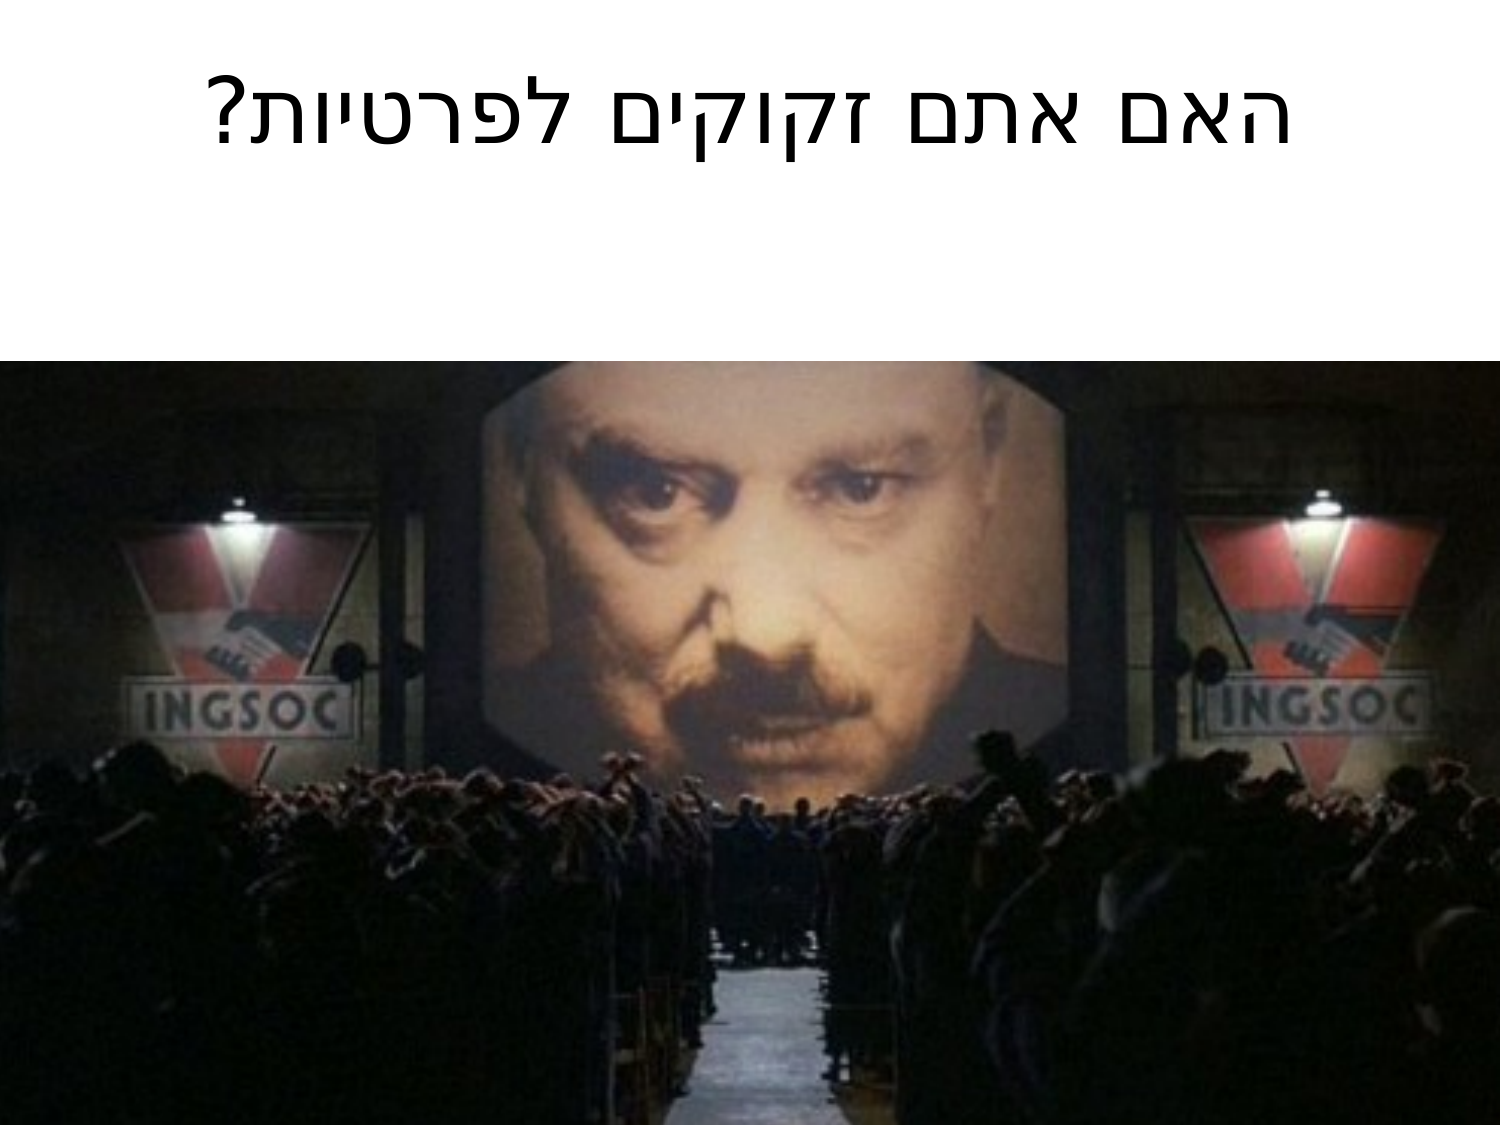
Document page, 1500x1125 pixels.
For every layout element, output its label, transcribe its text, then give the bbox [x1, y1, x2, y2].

text_box האם אתם זקוקים לפרטיות? [75, 45, 1425, 233]
picture [0, 361, 1500, 1125]
